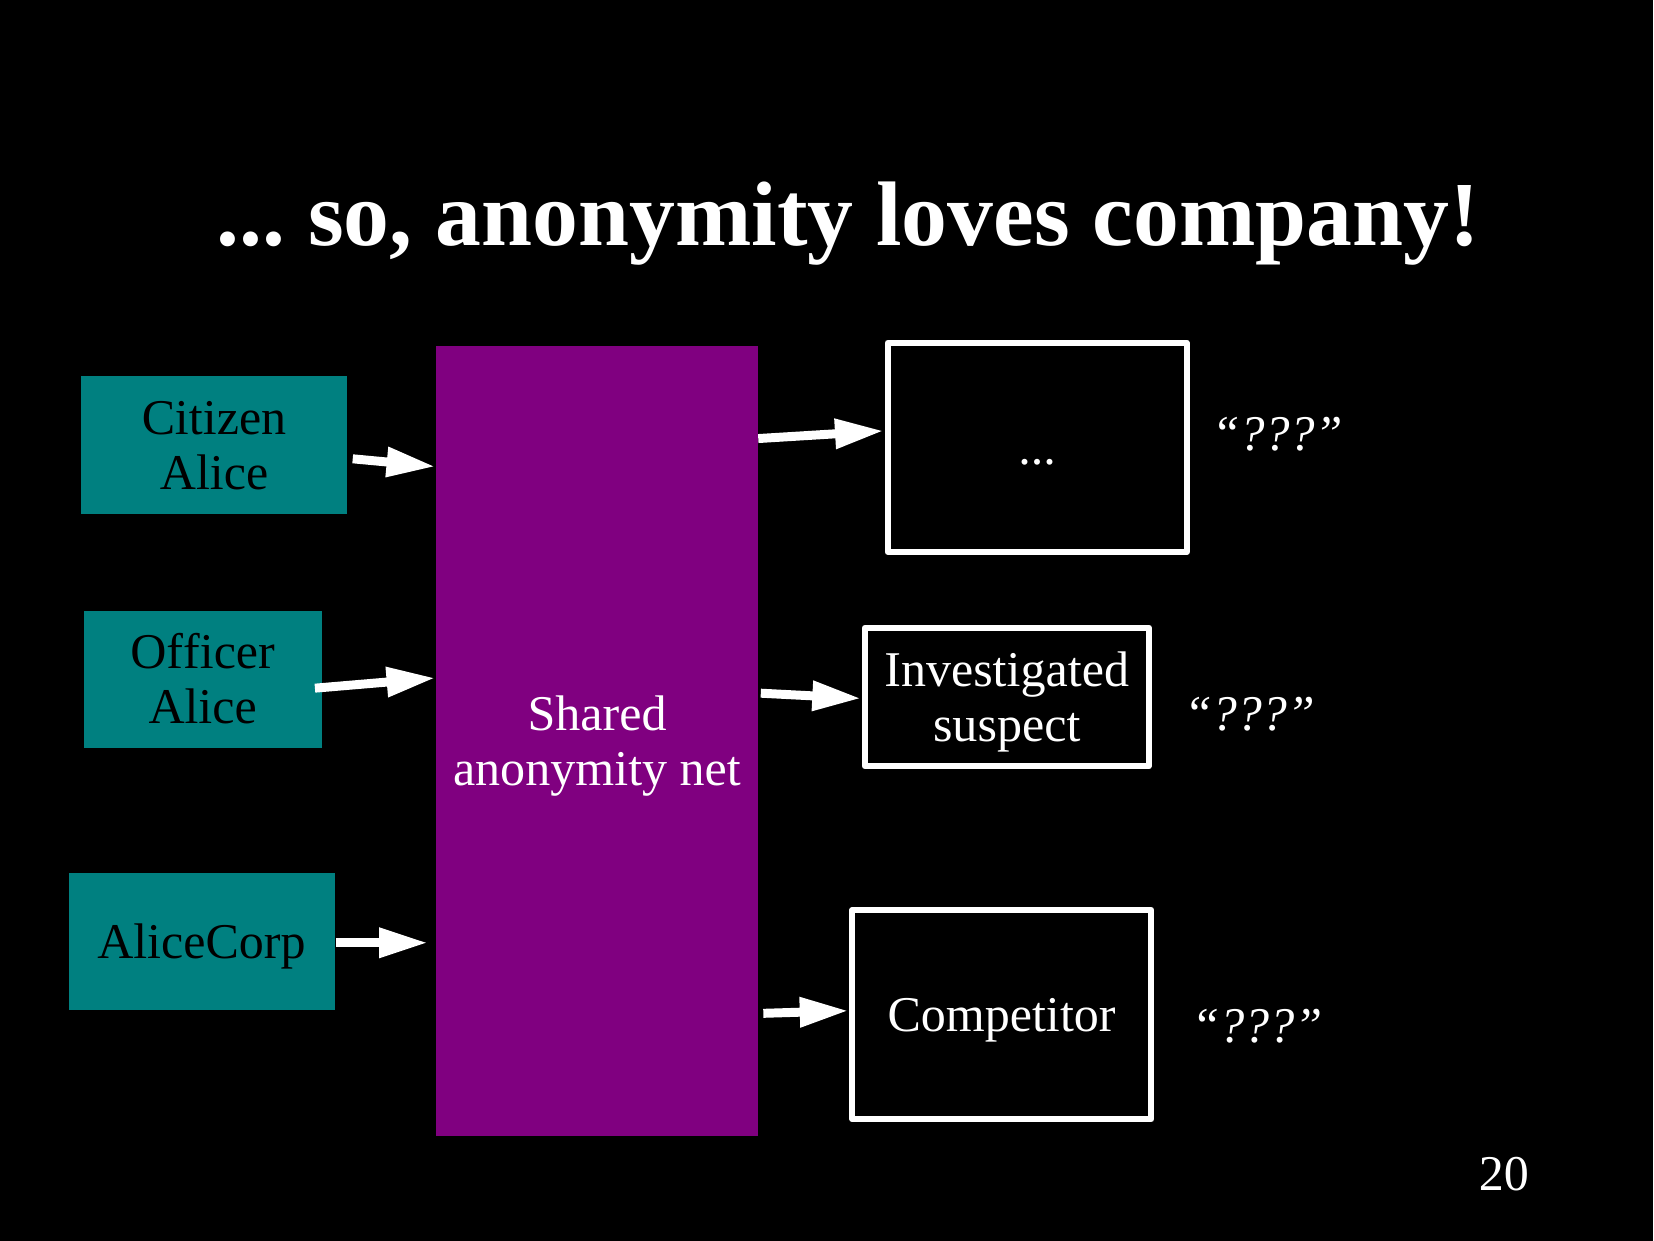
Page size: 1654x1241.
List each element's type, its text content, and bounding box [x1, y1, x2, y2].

text_box “???” [1191, 998, 1323, 1059]
text_box “???” [1184, 685, 1315, 746]
text_box ... [887, 342, 1187, 552]
text_box Shared anonymity net [435, 345, 759, 1137]
text_box Competitor [852, 909, 1152, 1120]
text_box AliceCorp [68, 872, 336, 1011]
text_box Officer Alice [83, 610, 323, 749]
title ... so, anonymity loves company! [121, 102, 1578, 326]
text_box [1204, 378, 1366, 442]
text_box Investigated suspect [864, 627, 1149, 767]
text_box Citizen Alice [80, 375, 348, 515]
text_box “???” [1211, 405, 1343, 466]
